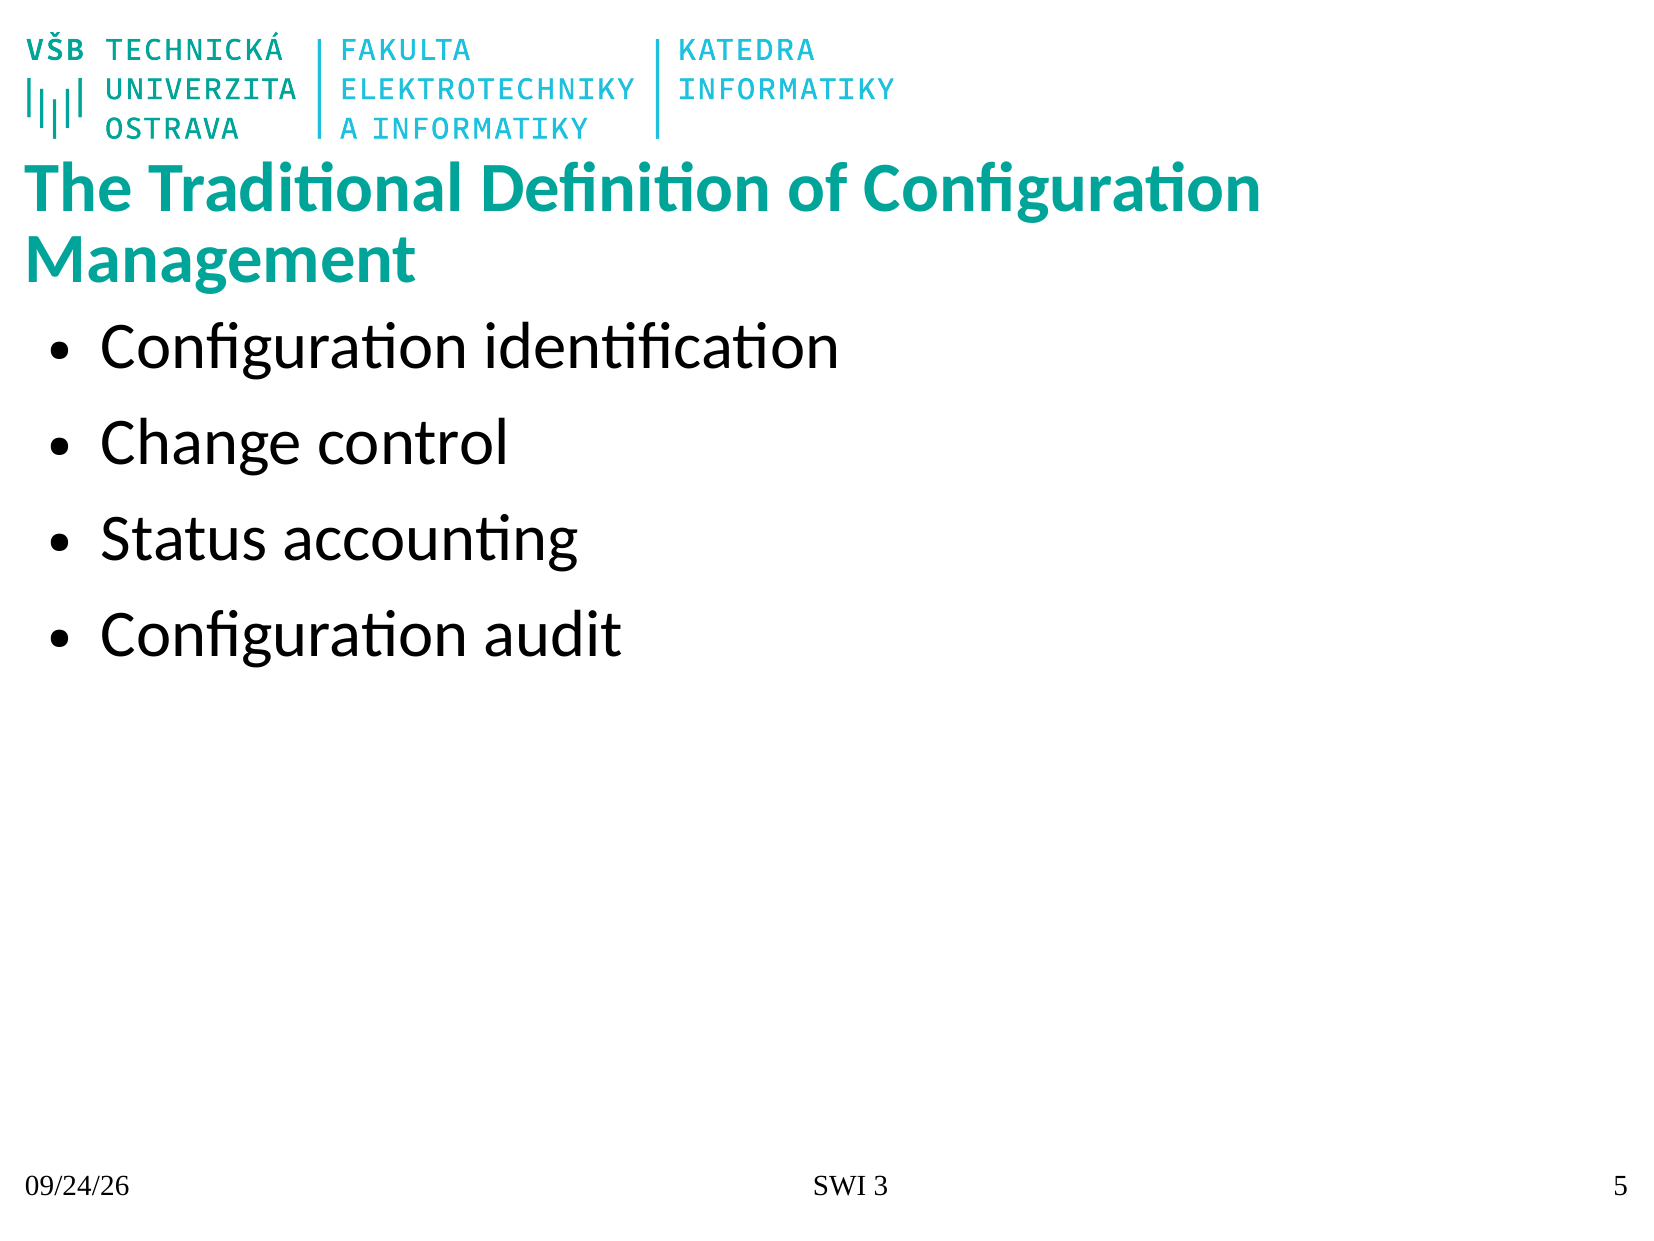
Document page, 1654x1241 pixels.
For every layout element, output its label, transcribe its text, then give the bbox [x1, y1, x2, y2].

list Configuration identification Change control Status accounting Configuration audit [30, 318, 1629, 1146]
picture [26, 31, 894, 139]
title The Traditional Definition of Configuration Management [24, 158, 1629, 300]
